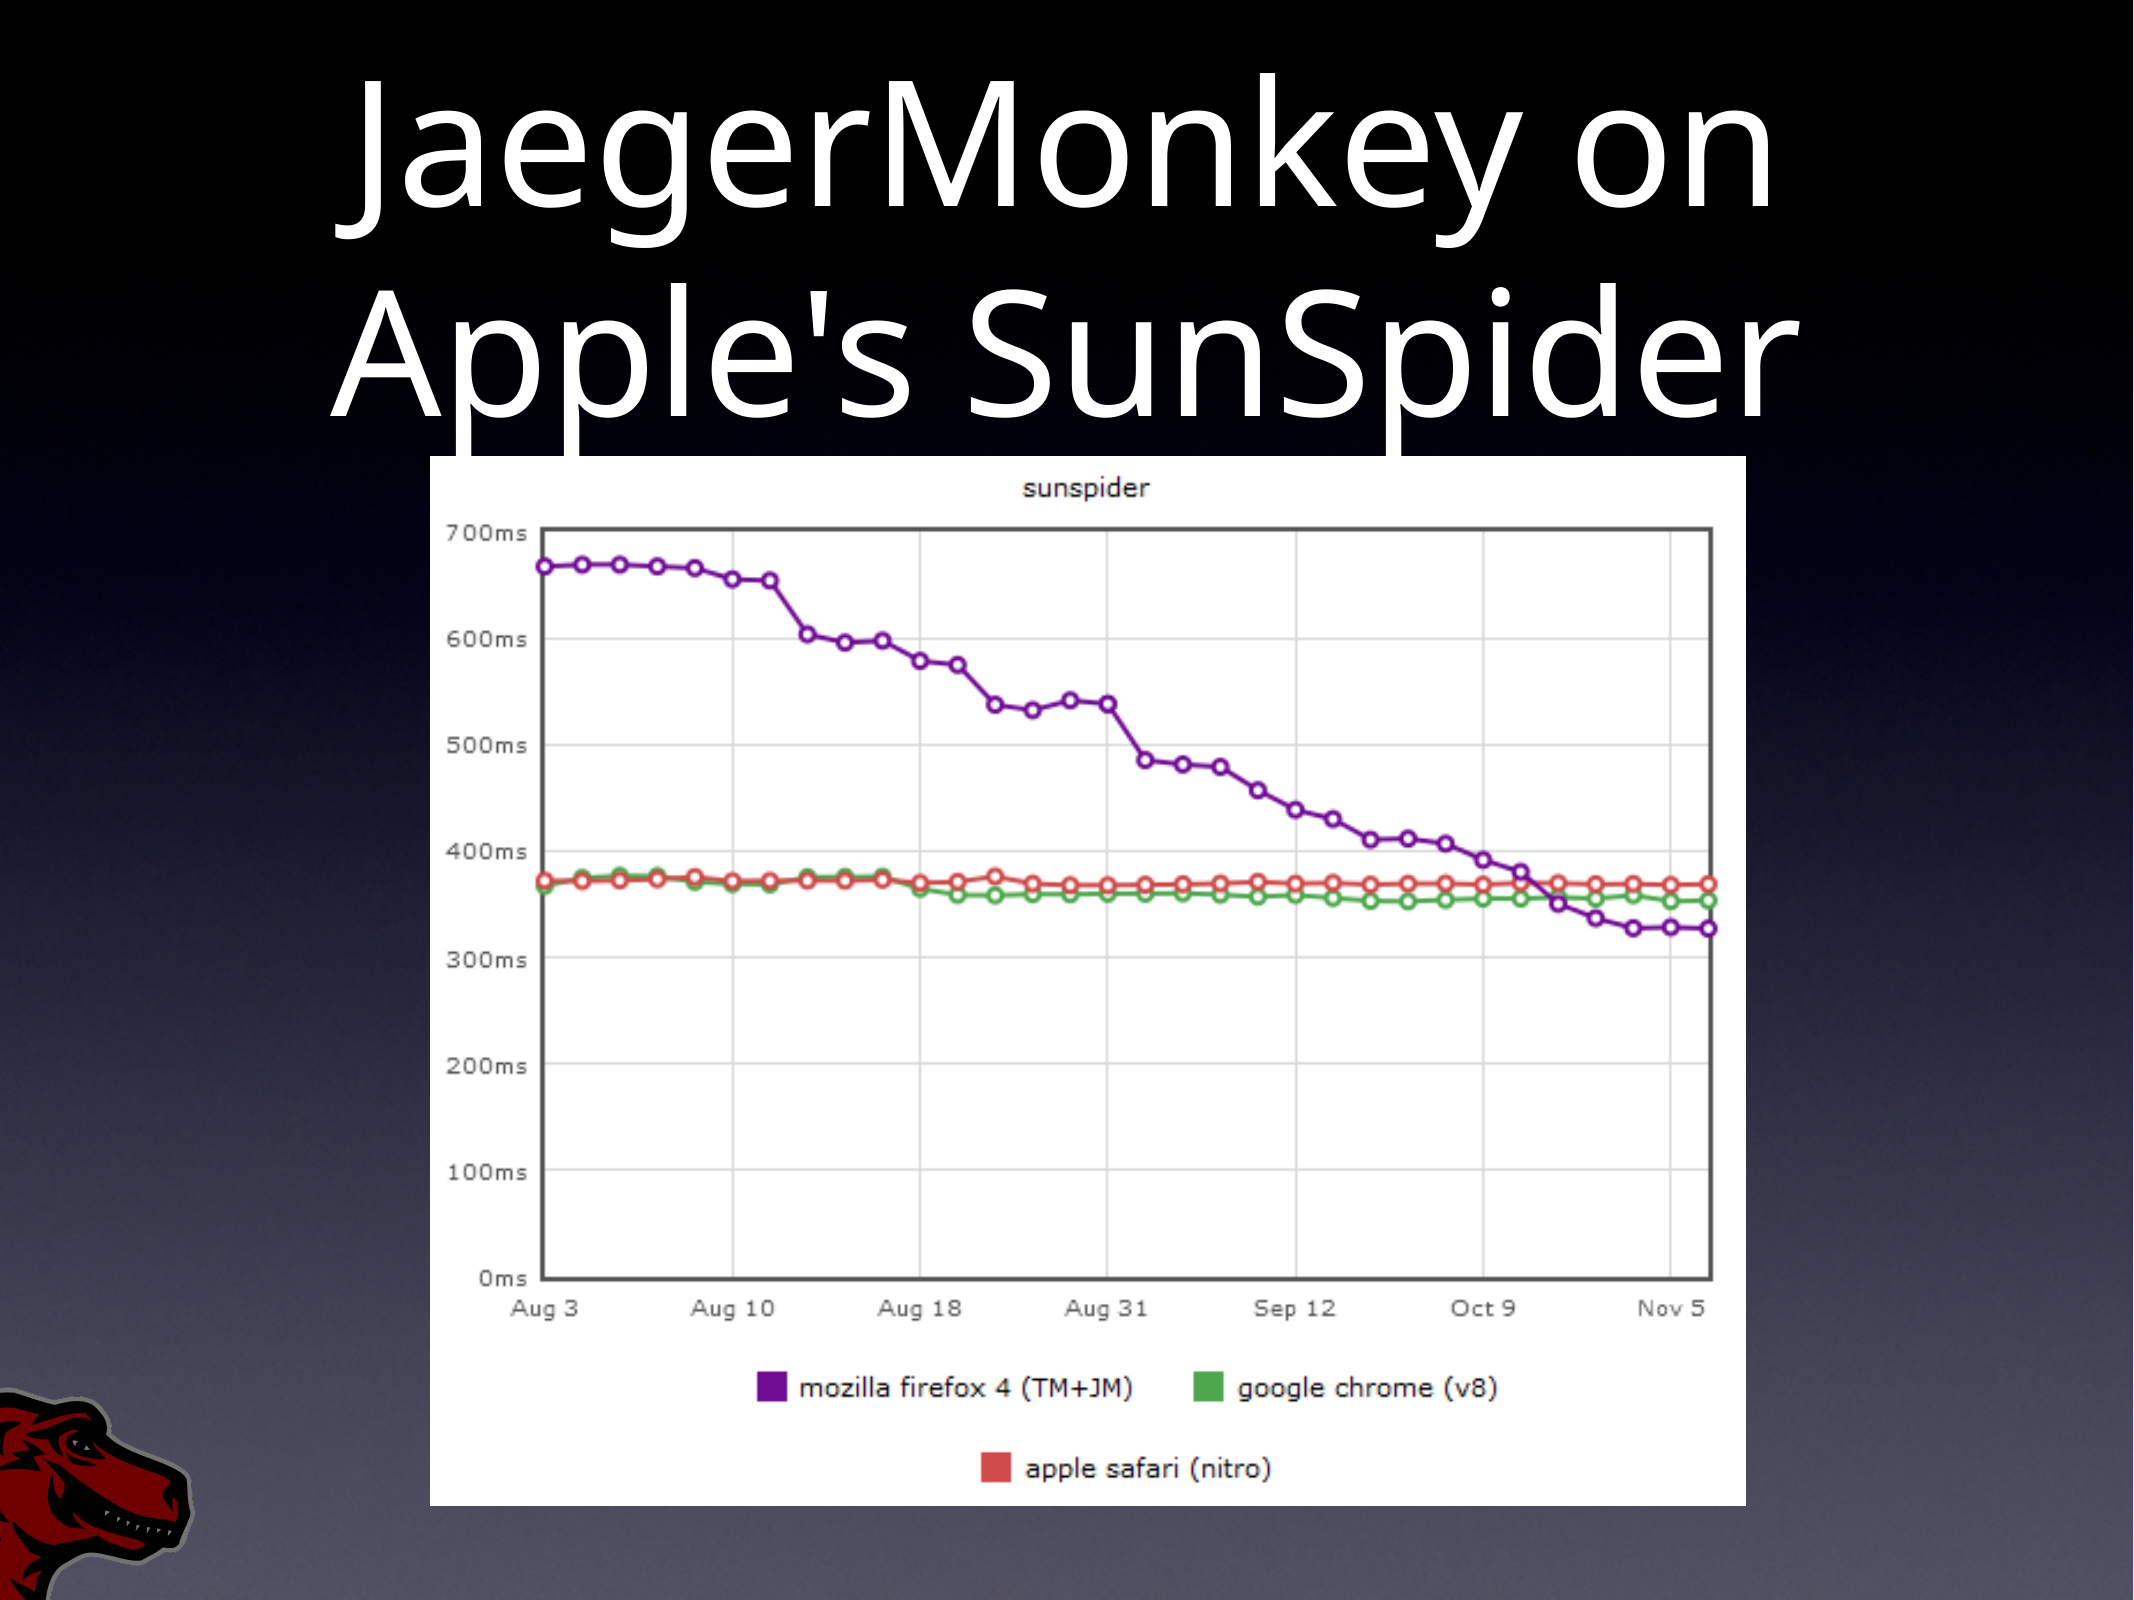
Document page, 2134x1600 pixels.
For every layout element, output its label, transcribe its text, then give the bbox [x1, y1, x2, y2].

picture [0, 0, 2134, 1600]
title JaegerMonkey on Apple's SunSpider [208, 23, 1925, 460]
